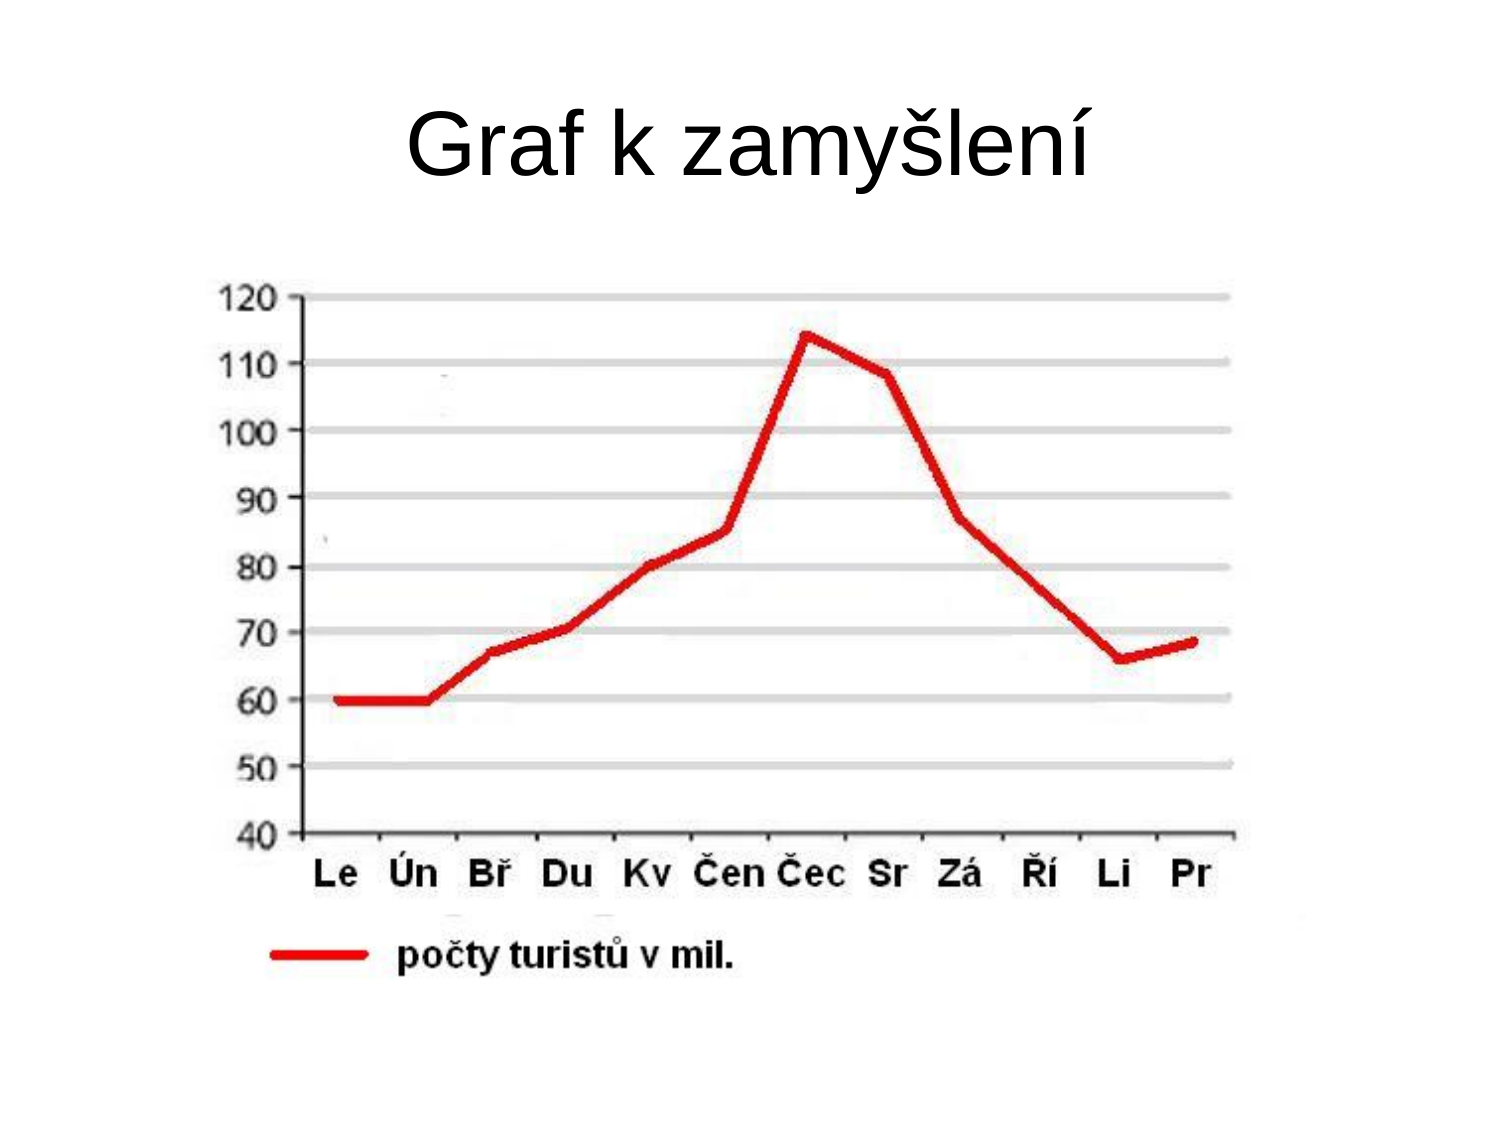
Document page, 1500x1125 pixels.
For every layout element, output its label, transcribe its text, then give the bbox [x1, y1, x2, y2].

picture [171, 248, 1306, 1036]
title Graf k zamyšlení [75, 45, 1426, 233]
